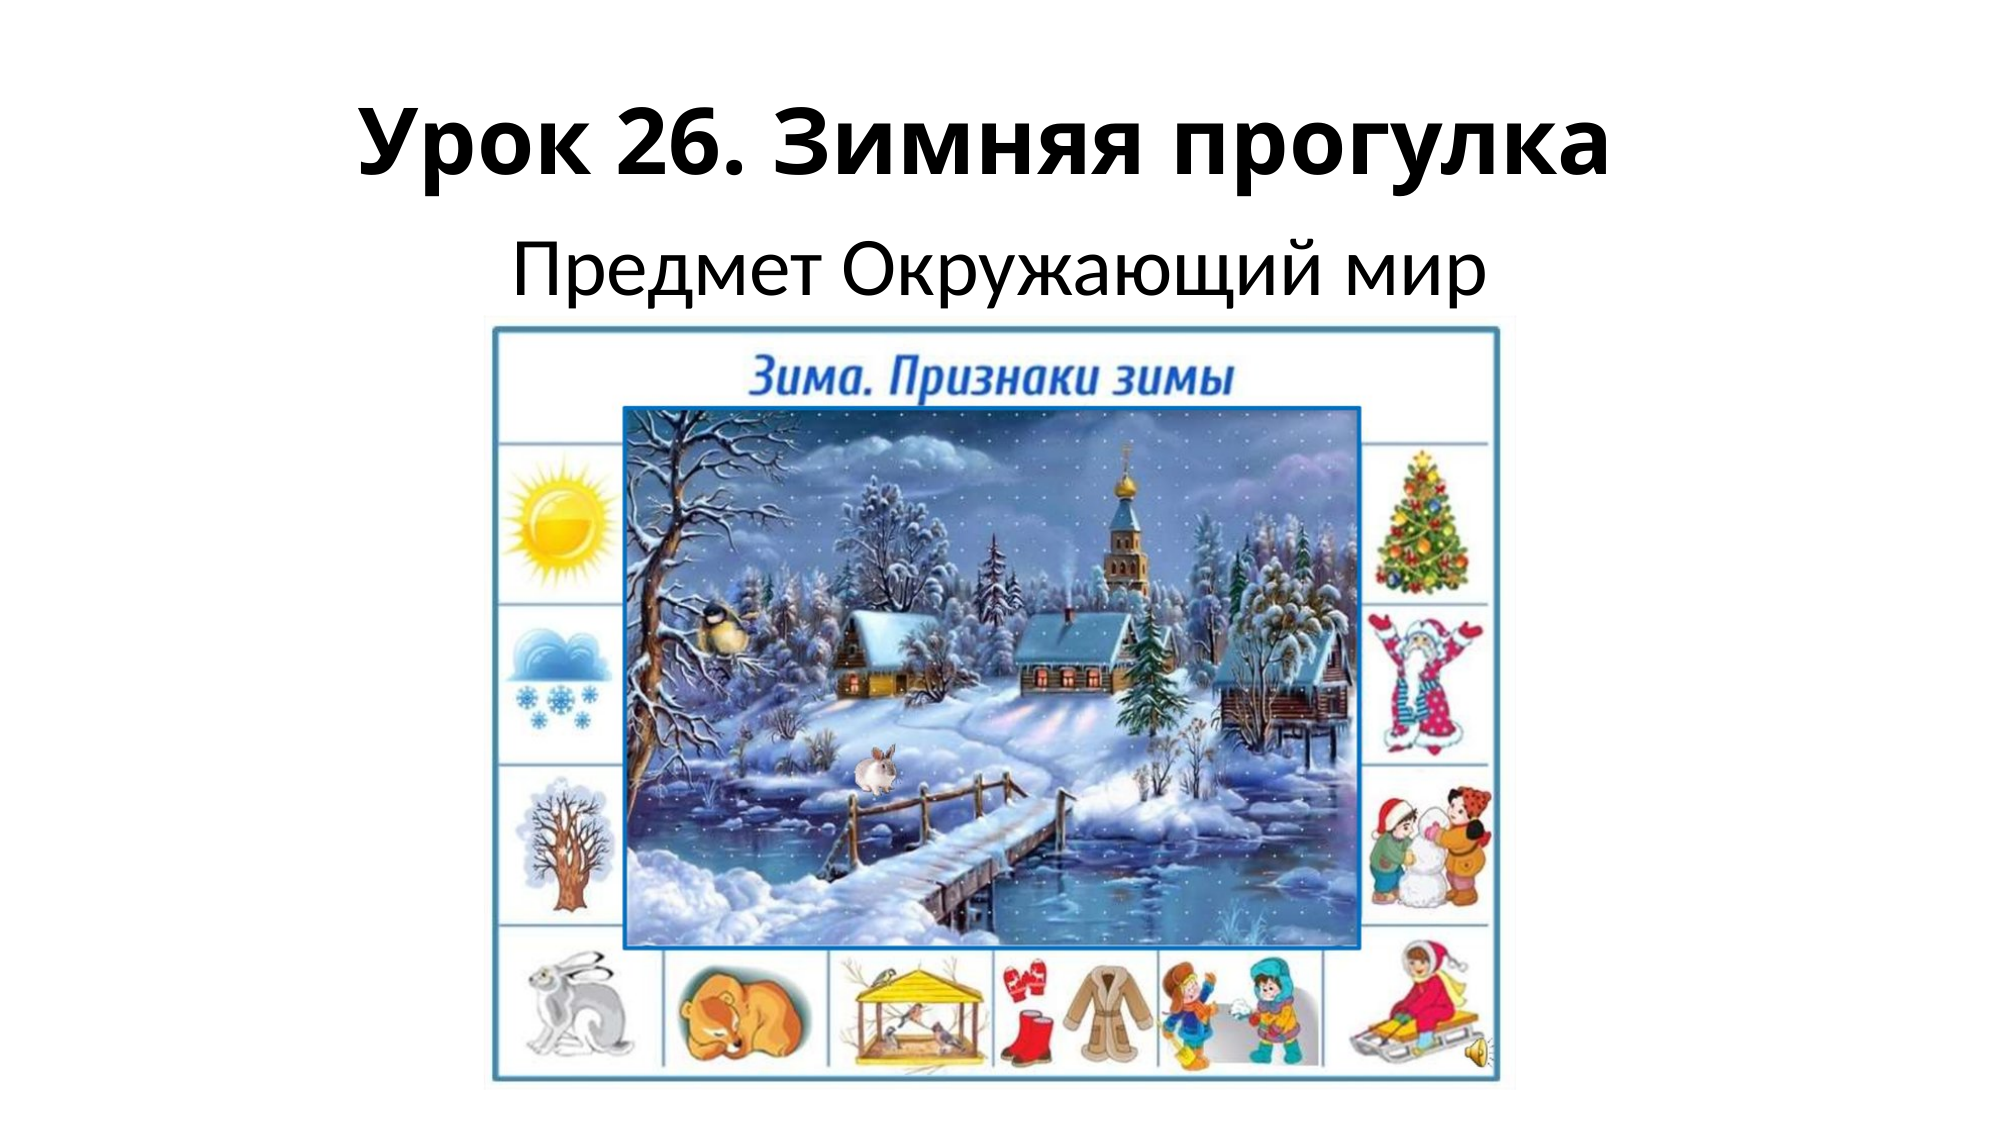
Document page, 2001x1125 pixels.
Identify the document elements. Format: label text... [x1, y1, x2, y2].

title Урок 26. Зимняя прогулка [236, 35, 1737, 203]
picture [483, 315, 1517, 1090]
subtitle Предмет Окружающий мир [249, 215, 1750, 341]
